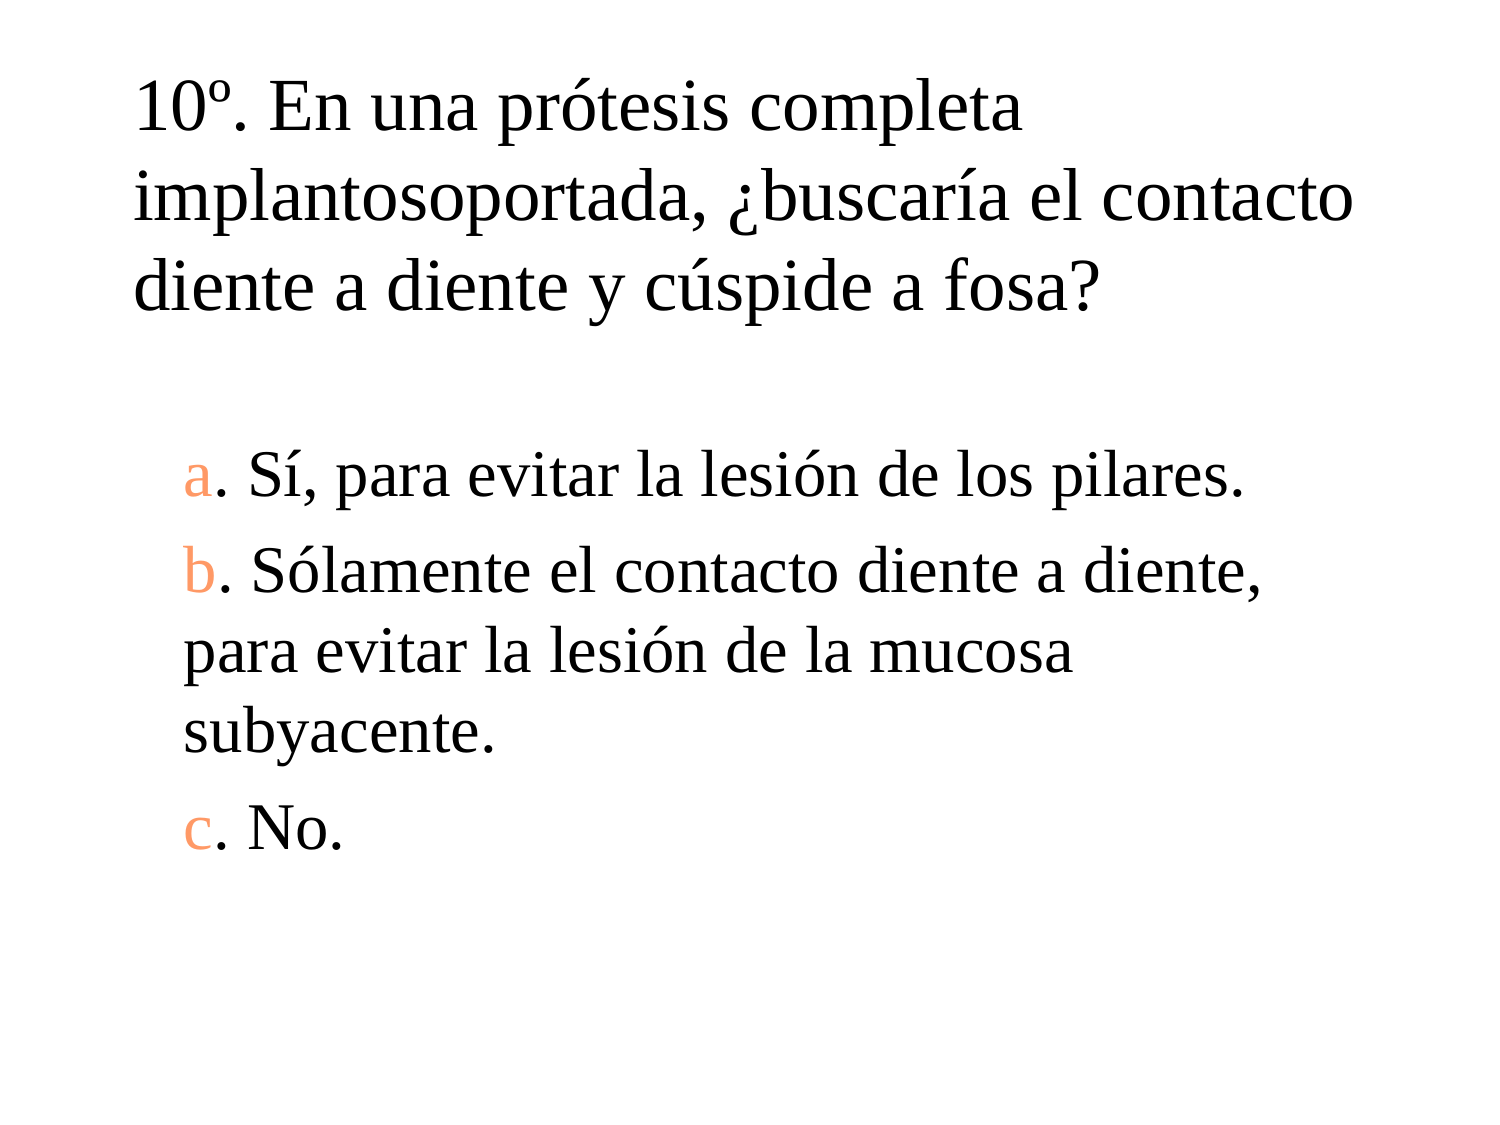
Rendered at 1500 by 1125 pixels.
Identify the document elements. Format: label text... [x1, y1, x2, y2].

title 10º. En una prótesis completa implantosoportada, ¿buscaría el contacto diente a diente y cúspide a fosa? [118, 47, 1388, 324]
list a. Sí, para evitar la lesión de los pilares. b. Sólamente el contacto diente a diente, para evitar la lesión de la mucosa subyacente. c. No. [112, 324, 1388, 1000]
